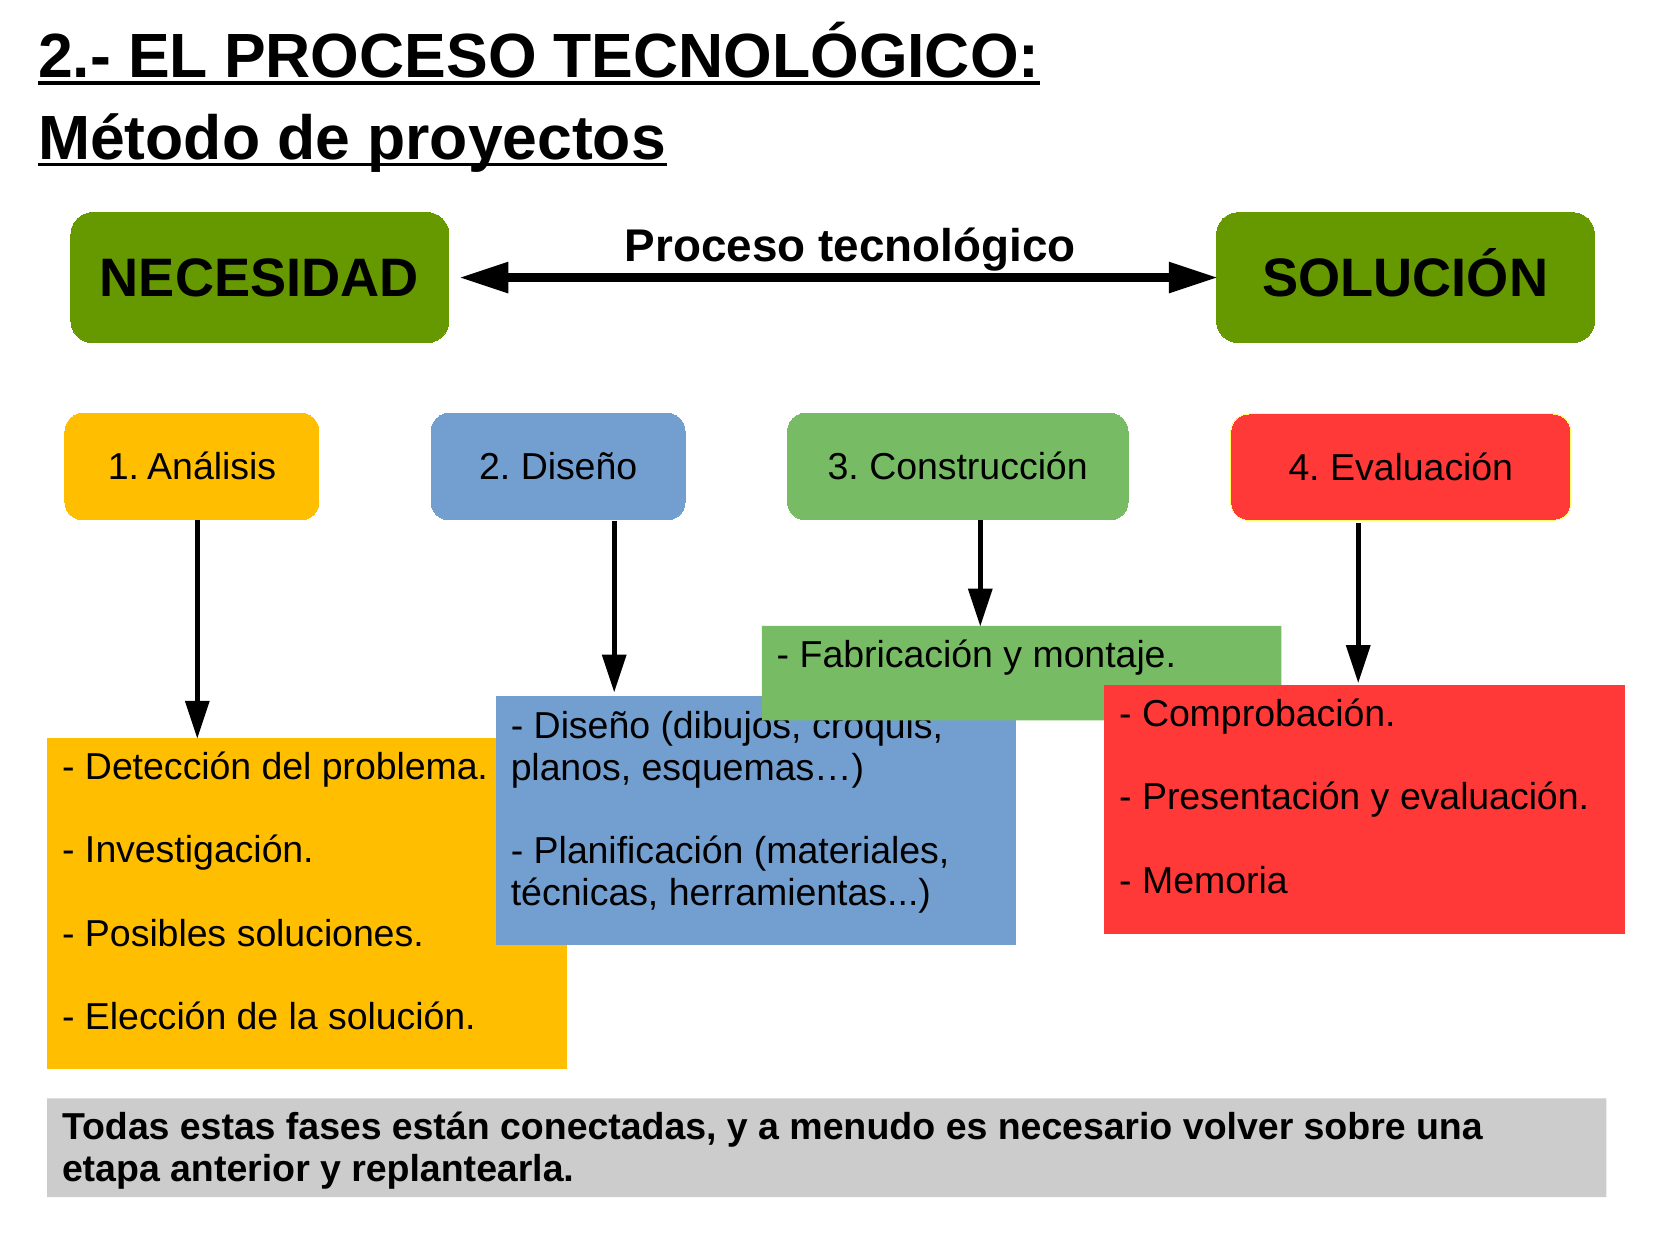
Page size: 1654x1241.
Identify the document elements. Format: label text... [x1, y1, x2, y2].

text_box 2. Diseño [431, 413, 686, 520]
text_box 4. Evaluación [1230, 413, 1571, 521]
text_box - Detección del problema. - Investigación. - Posibles soluciones. - Elección de la solución. [47, 738, 567, 1069]
text_box Todas estas fases están conectadas, y a menudo es necesario volver sobre una etapa anterior y replantearla. [47, 1098, 1607, 1198]
text_box 3. Construcción [787, 413, 1129, 520]
text_box Proceso tecnológico [566, 212, 1134, 279]
text_box 1. Análisis [64, 413, 319, 520]
text_box 2.- EL PROCESO TECNOLÓGICO: Método de proyectos [23, 14, 1619, 181]
text_box SOLUCIÓN [1216, 212, 1595, 343]
text_box - Fabricación y montaje. [761, 625, 1282, 721]
text_box NECESIDAD [70, 212, 449, 343]
text_box - Diseño (dibujos, croquis, planos, esquemas…) - Planificación (materiales, técnicas, herramientas...) [496, 696, 1016, 945]
text_box - Comprobación. - Presentación y evaluación. - Memoria [1104, 685, 1625, 934]
